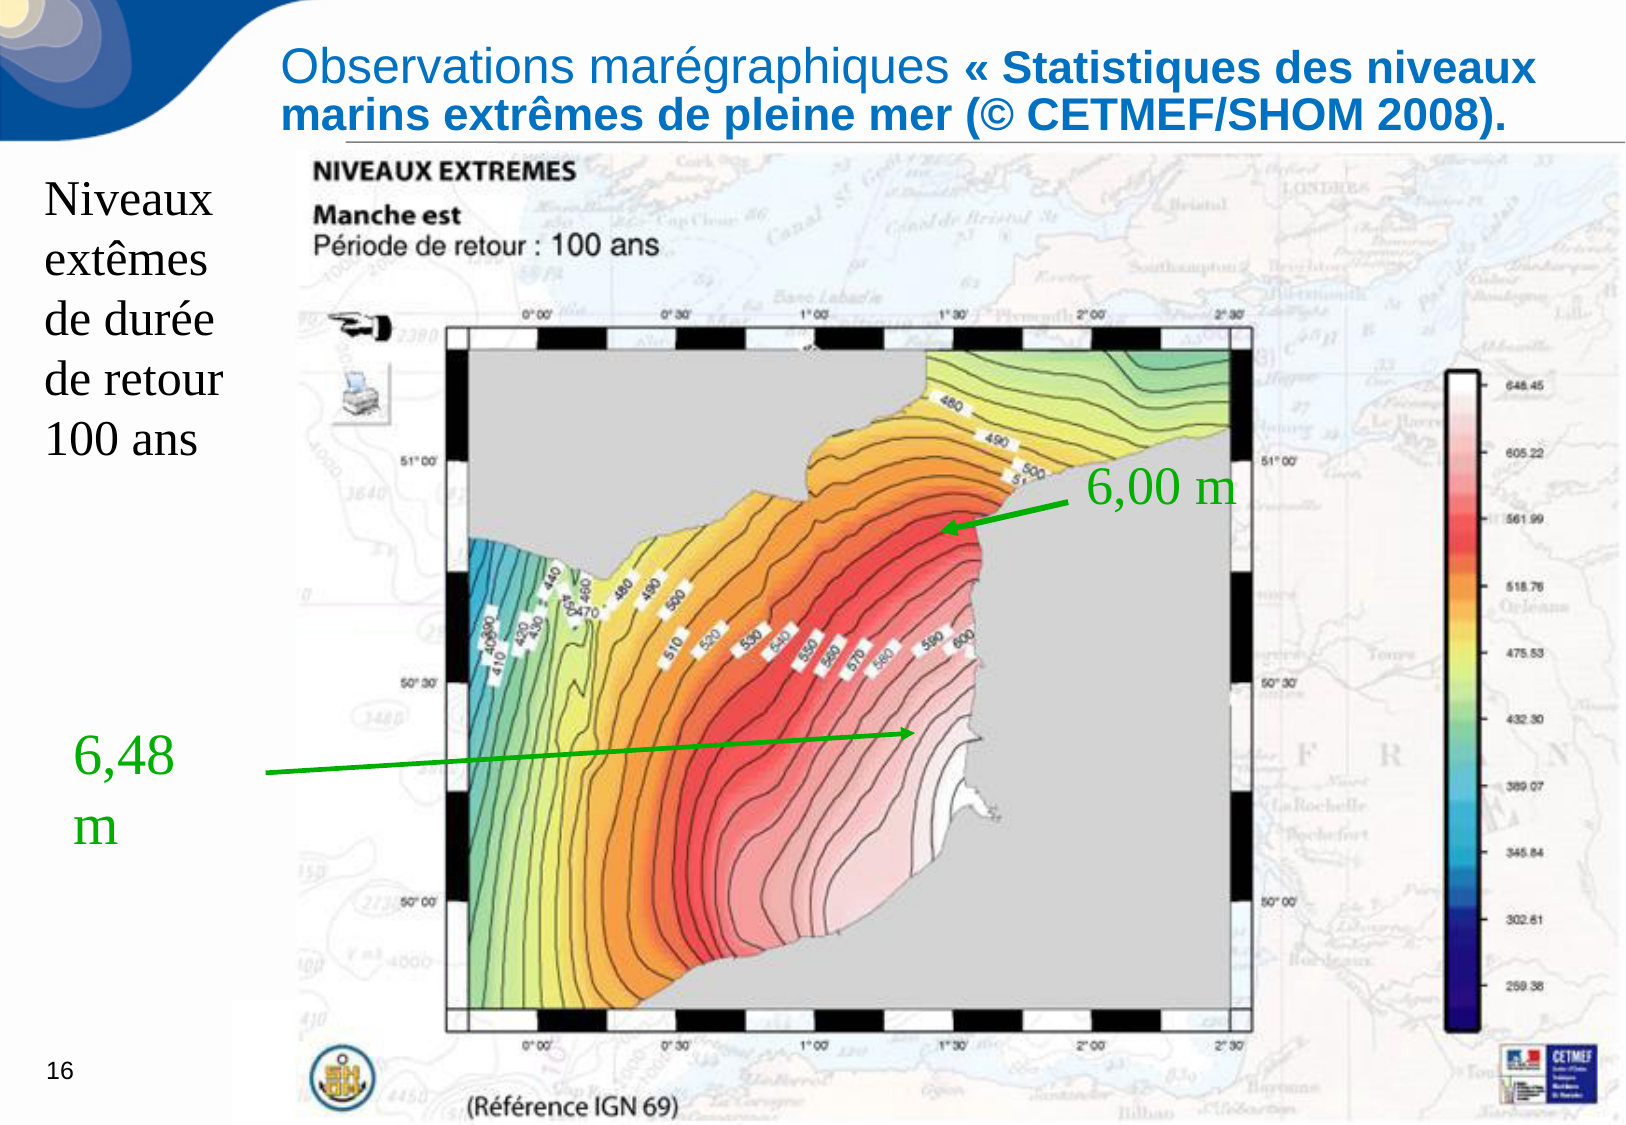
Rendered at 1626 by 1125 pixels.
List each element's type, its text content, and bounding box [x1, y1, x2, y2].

text_box Niveaux extêmes de durée de retour 100 ans [29, 157, 266, 473]
picture [0, 0, 1626, 1125]
title Observations marégraphiques « Statistiques des niveaux marins extrêmes de pleine mer (© CETMEF/SHOM 2008). [265, 34, 1624, 148]
text_box [232, 150, 1626, 1125]
text_box 6,48 m [59, 708, 251, 827]
text_box 6,00 m [1072, 442, 1270, 523]
